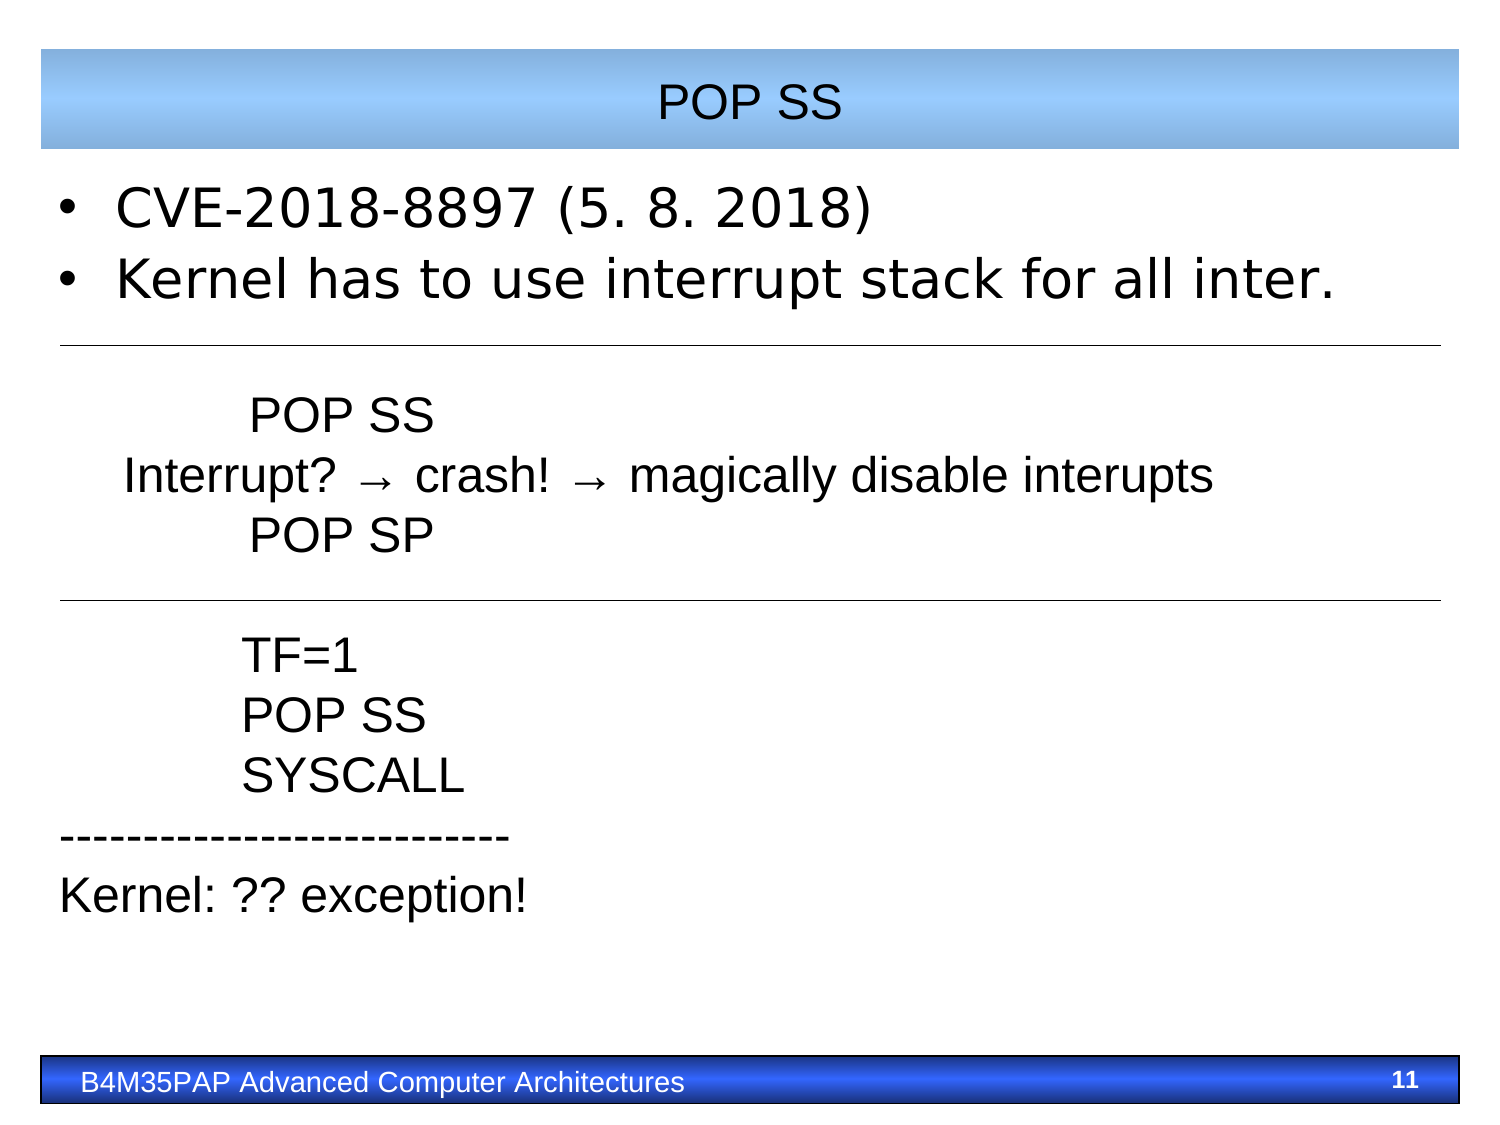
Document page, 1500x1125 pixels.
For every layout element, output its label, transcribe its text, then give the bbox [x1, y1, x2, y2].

list CVE-2018-8897 (5. 8. 2018) Kernel has to use interrupt stack for all inter. [44, 166, 1458, 1036]
text_box TF=1 POP SS SYSCALL --------------------------- Kernel: ?? exception! [44, 615, 544, 931]
text_box POP SS Interrupt? → crash! → magically disable interupts POP SP [108, 375, 1231, 571]
title POP SS [41, 49, 1459, 149]
